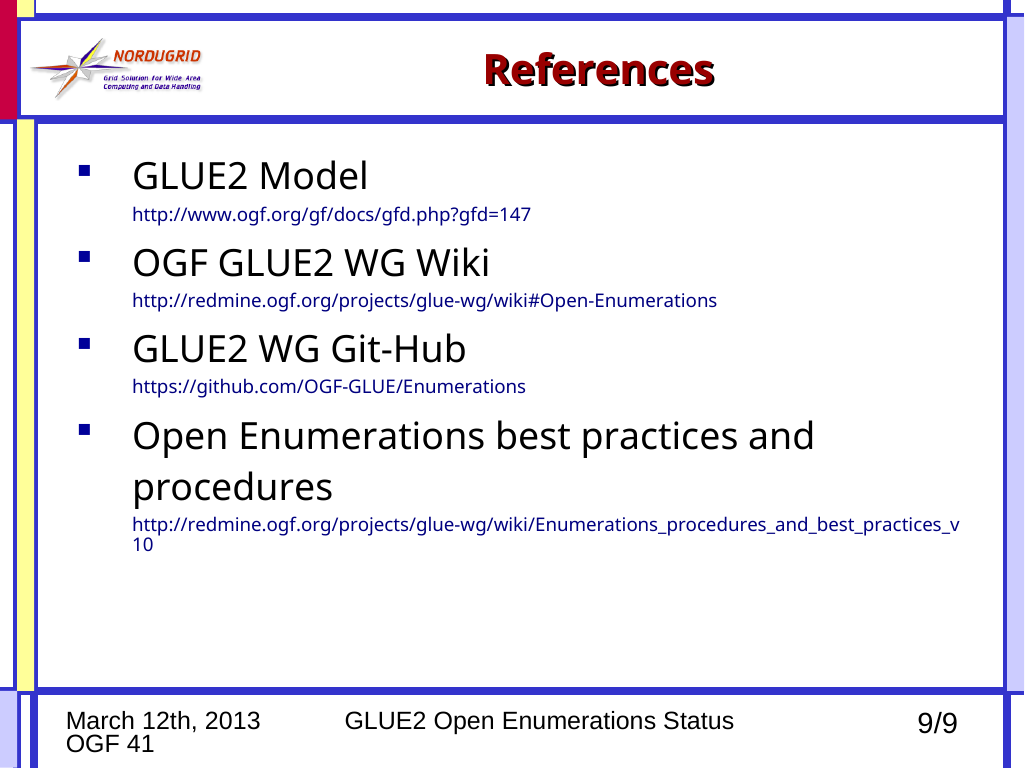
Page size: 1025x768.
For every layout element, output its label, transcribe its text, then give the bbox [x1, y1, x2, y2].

title References [221, 11, 975, 125]
list GLUE2 Model http://www.ogf.org/gf/docs/gfd.php?gfd=147 OGF GLUE2 WG Wiki http://redmine.ogf.org/projects/glue-wg/wiki#Open-Enumerations GLUE2 WG Git-Hub https://github.com/OGF-GLUE/Enumerations Open Enumerations best practices and procedures http://redmine.ogf.org/projects/glue-wg/wiki/Enumerations_procedures_and_best_practices_v10 [37, 150, 960, 657]
picture [27, 34, 205, 101]
